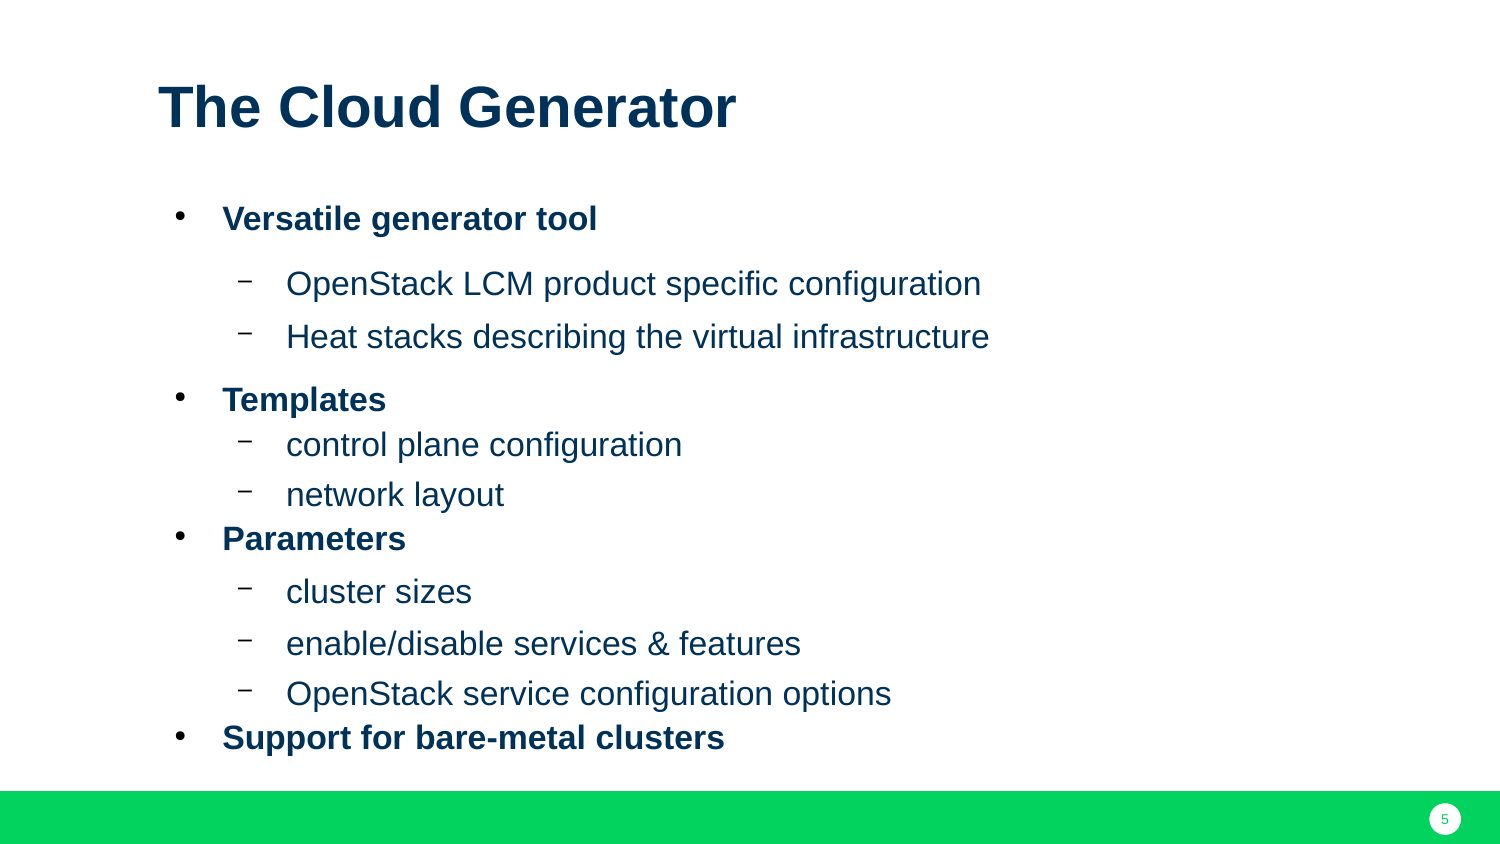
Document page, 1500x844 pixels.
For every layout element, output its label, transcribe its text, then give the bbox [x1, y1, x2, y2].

list Versatile generator tool OpenStack LCM product specific configuration Heat stacks describing the virtual infrastructure Templates control plane configuration network layout Parameters cluster sizes enable/disable services & features OpenStack service configuration options Support for bare-metal clusters [143, 184, 1451, 766]
title The Cloud Generator [143, 56, 1451, 153]
